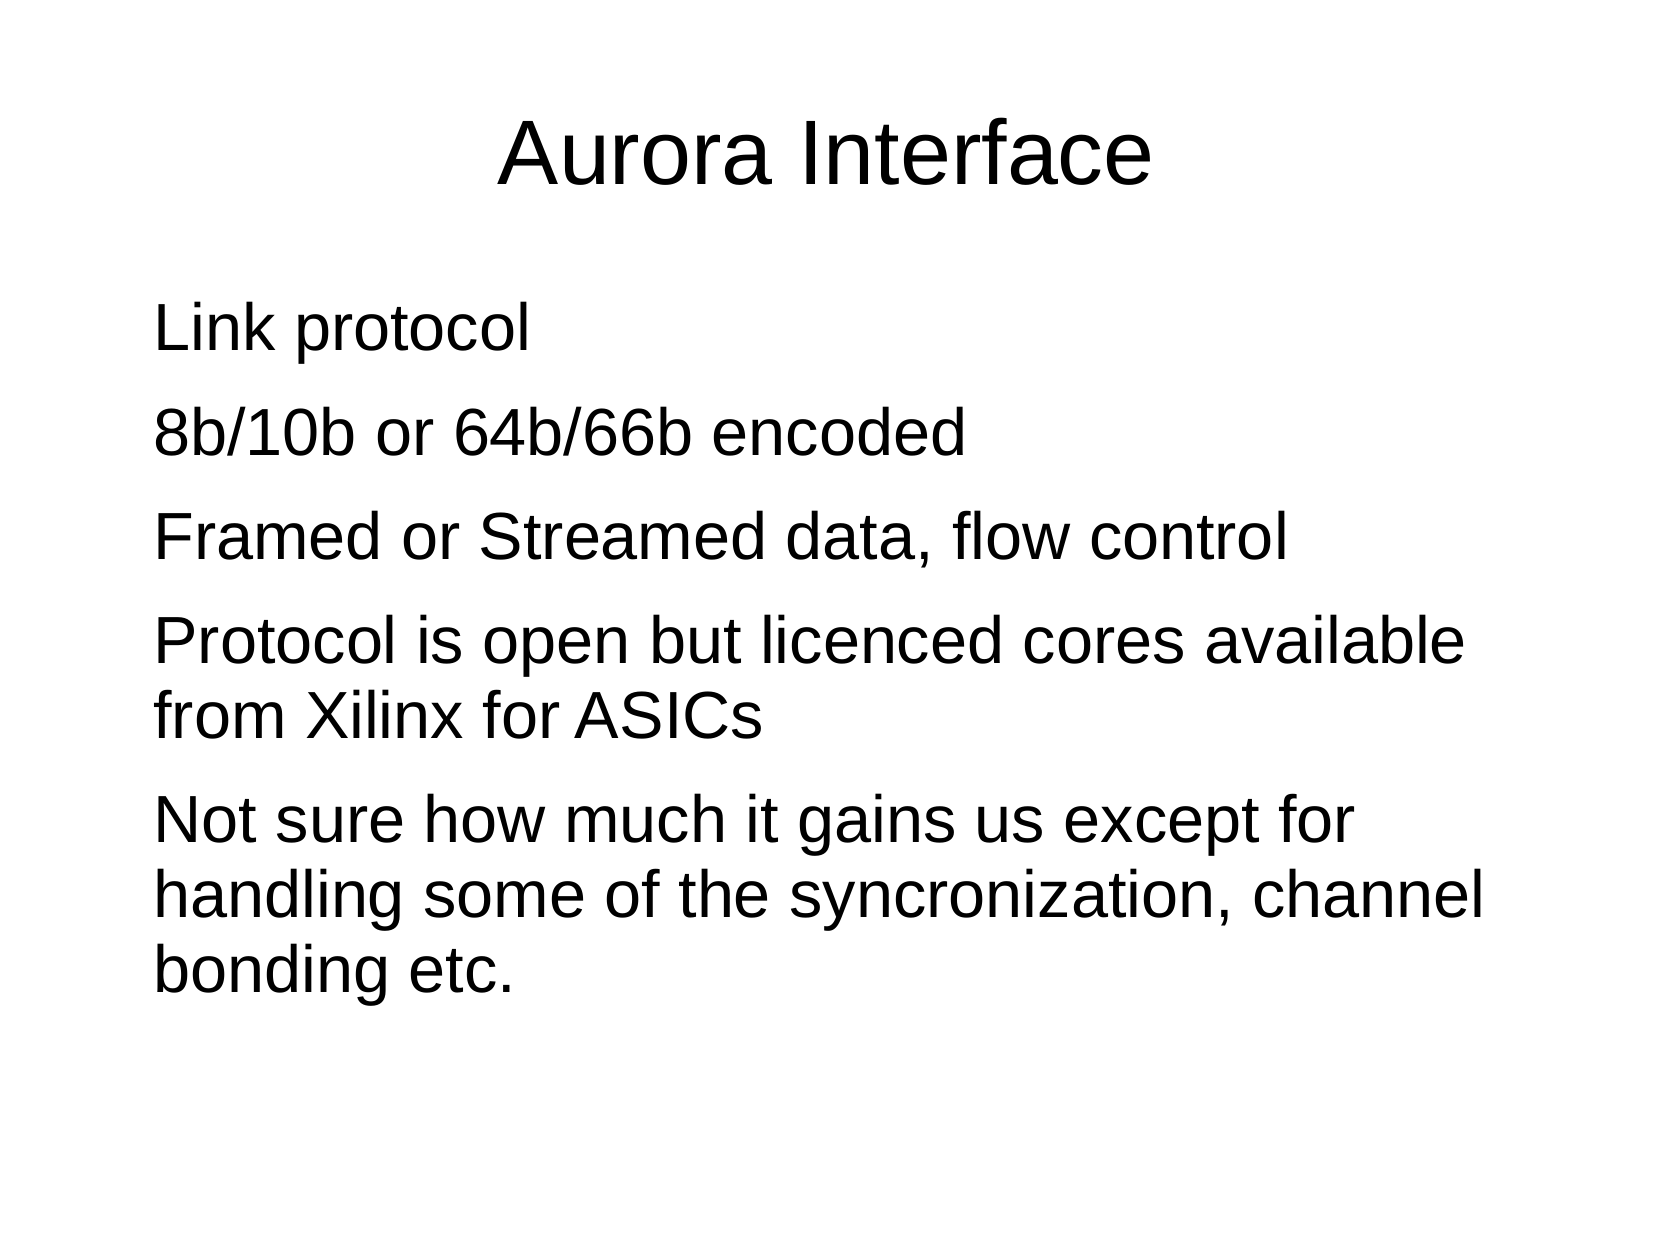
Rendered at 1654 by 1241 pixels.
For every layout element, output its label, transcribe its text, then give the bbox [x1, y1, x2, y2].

title Aurora Interface [82, 49, 1571, 257]
list Link protocol 8b/10b or 64b/66b encoded Framed or Streamed data, flow control Protocol is open but licenced cores available from Xilinx for ASICs Not sure how much it gains us except for handling some of the syncronization, channel bonding etc. [82, 290, 1571, 1010]
